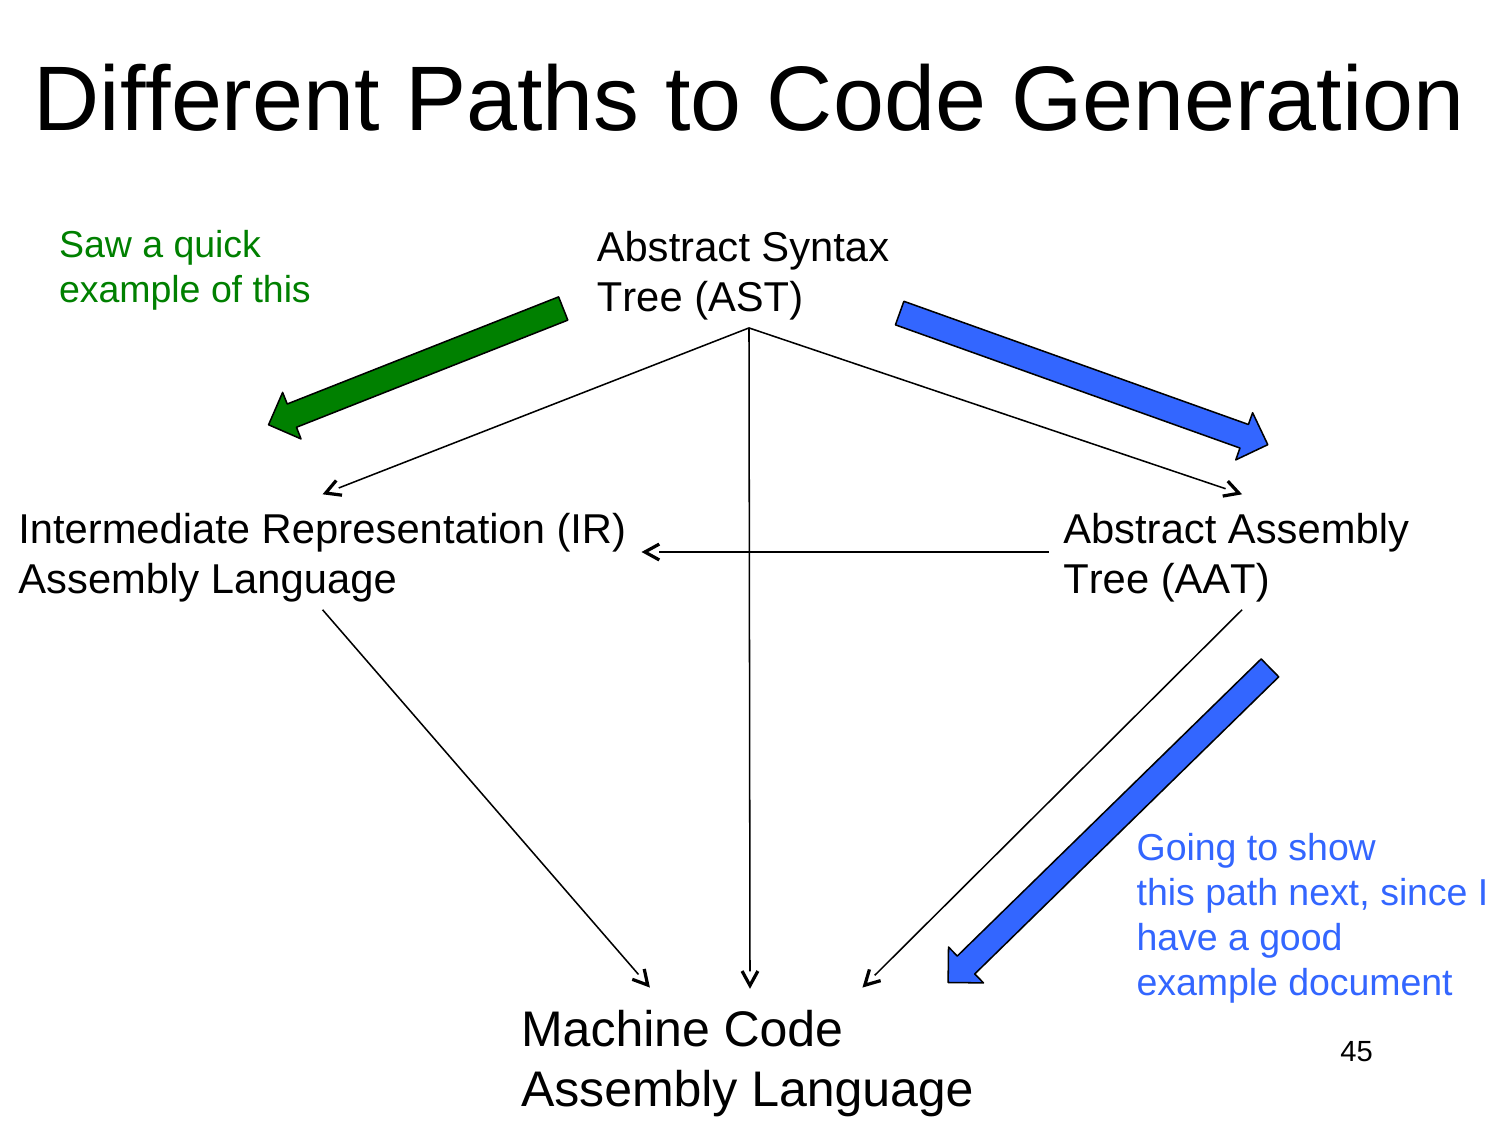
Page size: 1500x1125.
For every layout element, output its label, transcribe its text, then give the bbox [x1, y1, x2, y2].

text_box [895, 301, 1268, 460]
title Different Paths to Code Generation [0, 0, 1500, 188]
text_box Machine Code Assembly Language [506, 988, 994, 1125]
text_box Abstract Syntax Tree (AST) [582, 212, 916, 328]
text_box Intermediate Representation (IR) Assembly Language [3, 494, 642, 610]
text_box [268, 296, 568, 439]
text_box <number> [1074, 1025, 1388, 1101]
text_box [948, 658, 1279, 983]
text_box Going to show this path next, since I have a good example document [1121, 815, 1500, 1012]
text_box Saw a quick example of this [44, 212, 326, 318]
text_box Abstract Assembly Tree (AAT) [1048, 494, 1436, 610]
